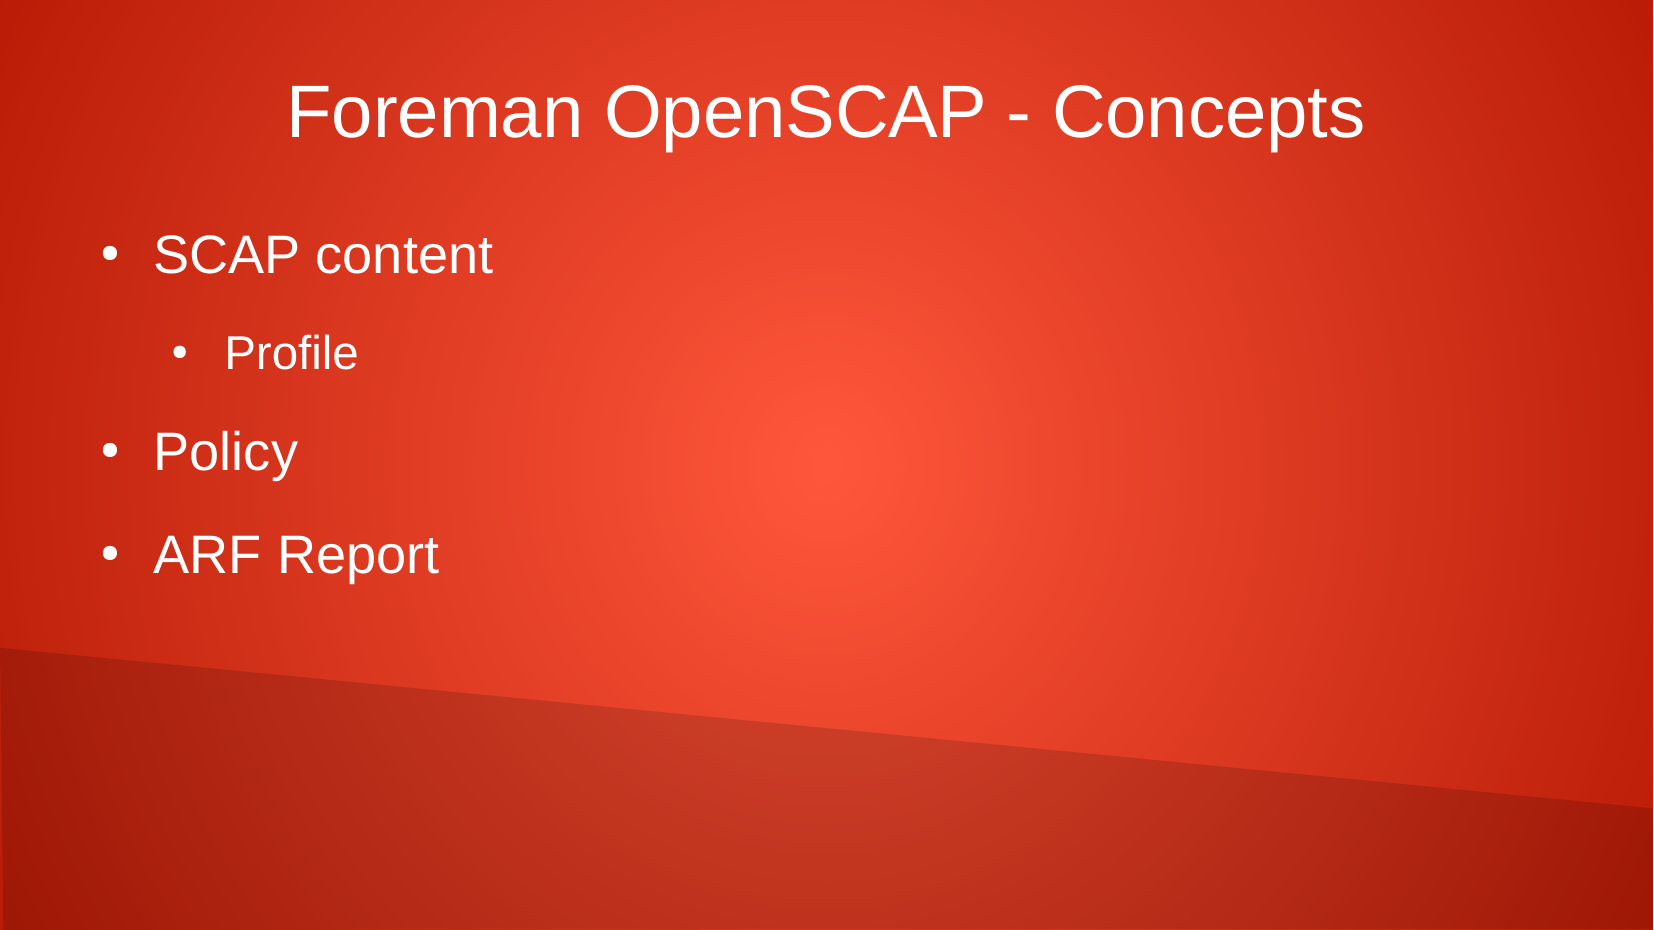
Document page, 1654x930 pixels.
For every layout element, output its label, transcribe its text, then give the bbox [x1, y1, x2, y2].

list SCAP content Profile Policy ARF Report [82, 224, 1571, 764]
title Foreman OpenSCAP - Concepts [82, 35, 1571, 189]
